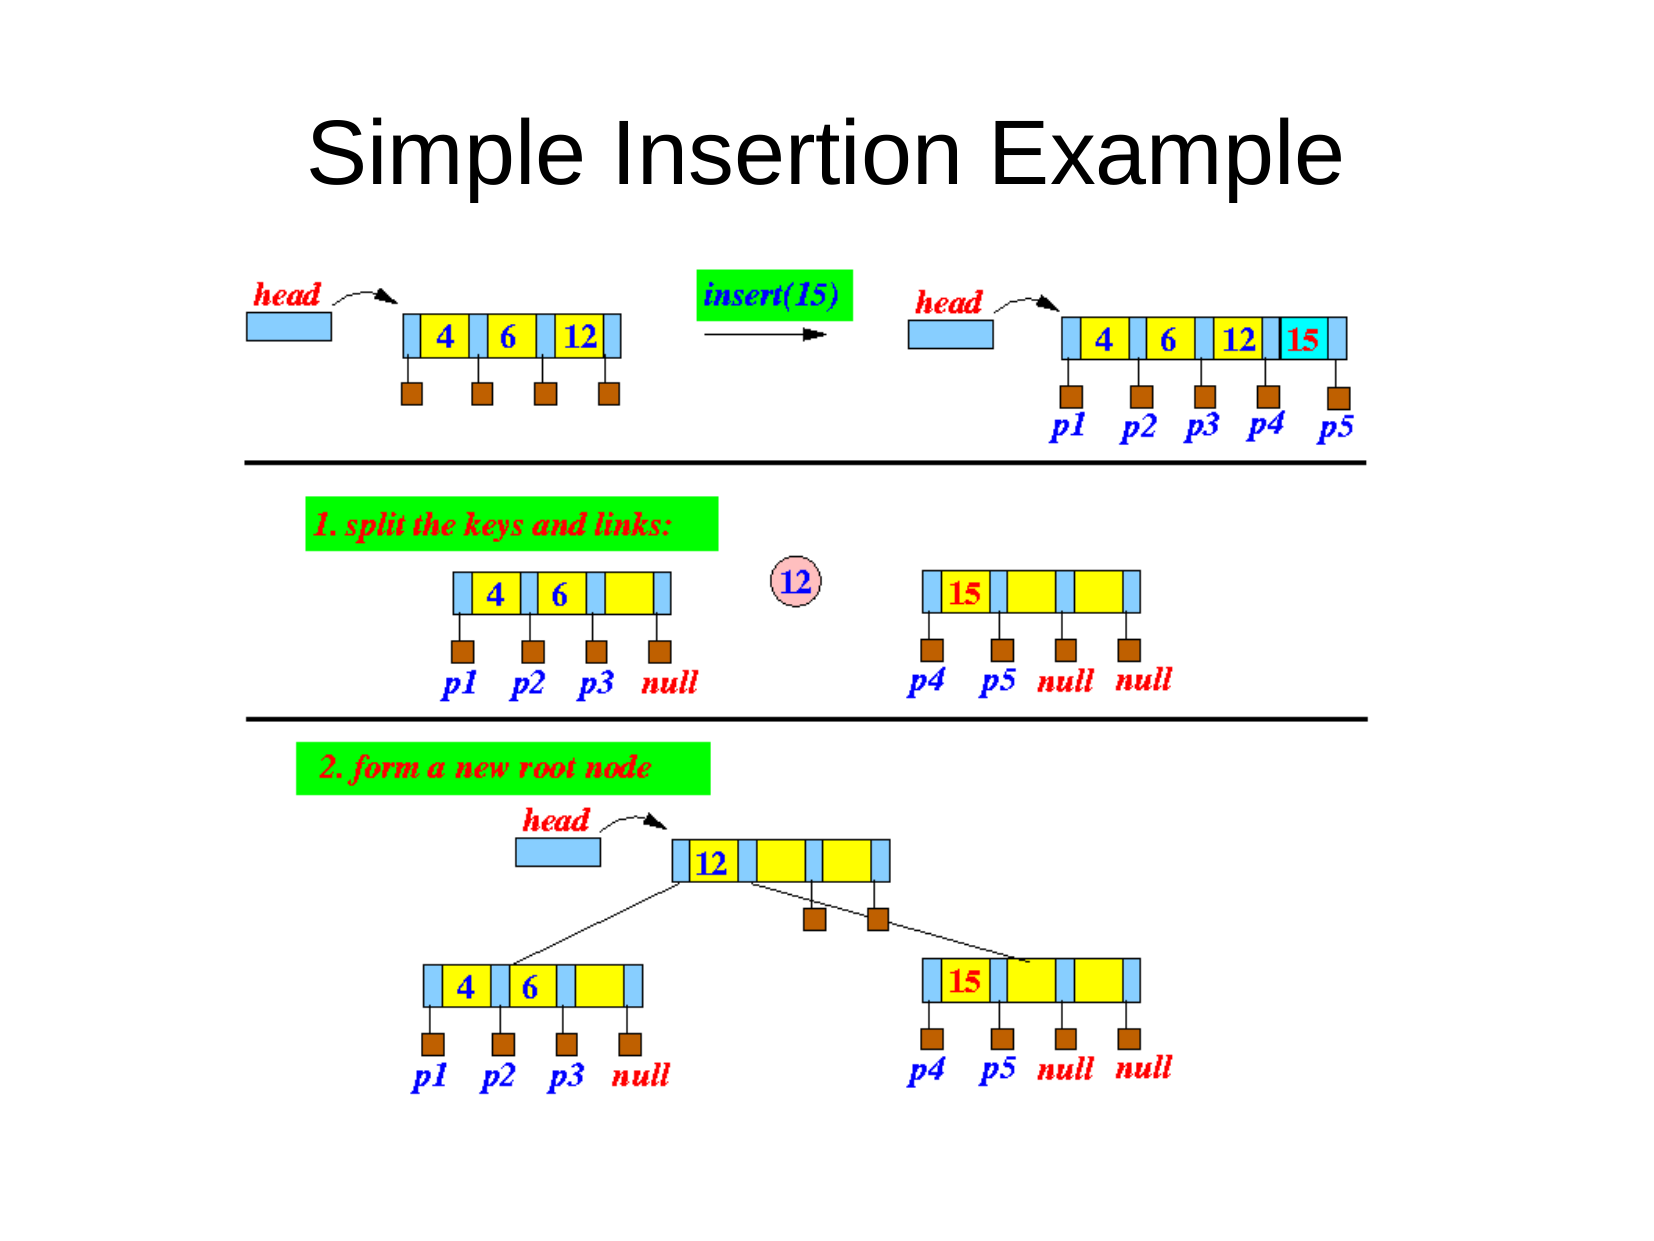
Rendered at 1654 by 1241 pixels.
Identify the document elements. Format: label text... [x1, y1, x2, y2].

picture [190, 262, 1426, 1102]
title Simple Insertion Example [82, 56, 1571, 250]
